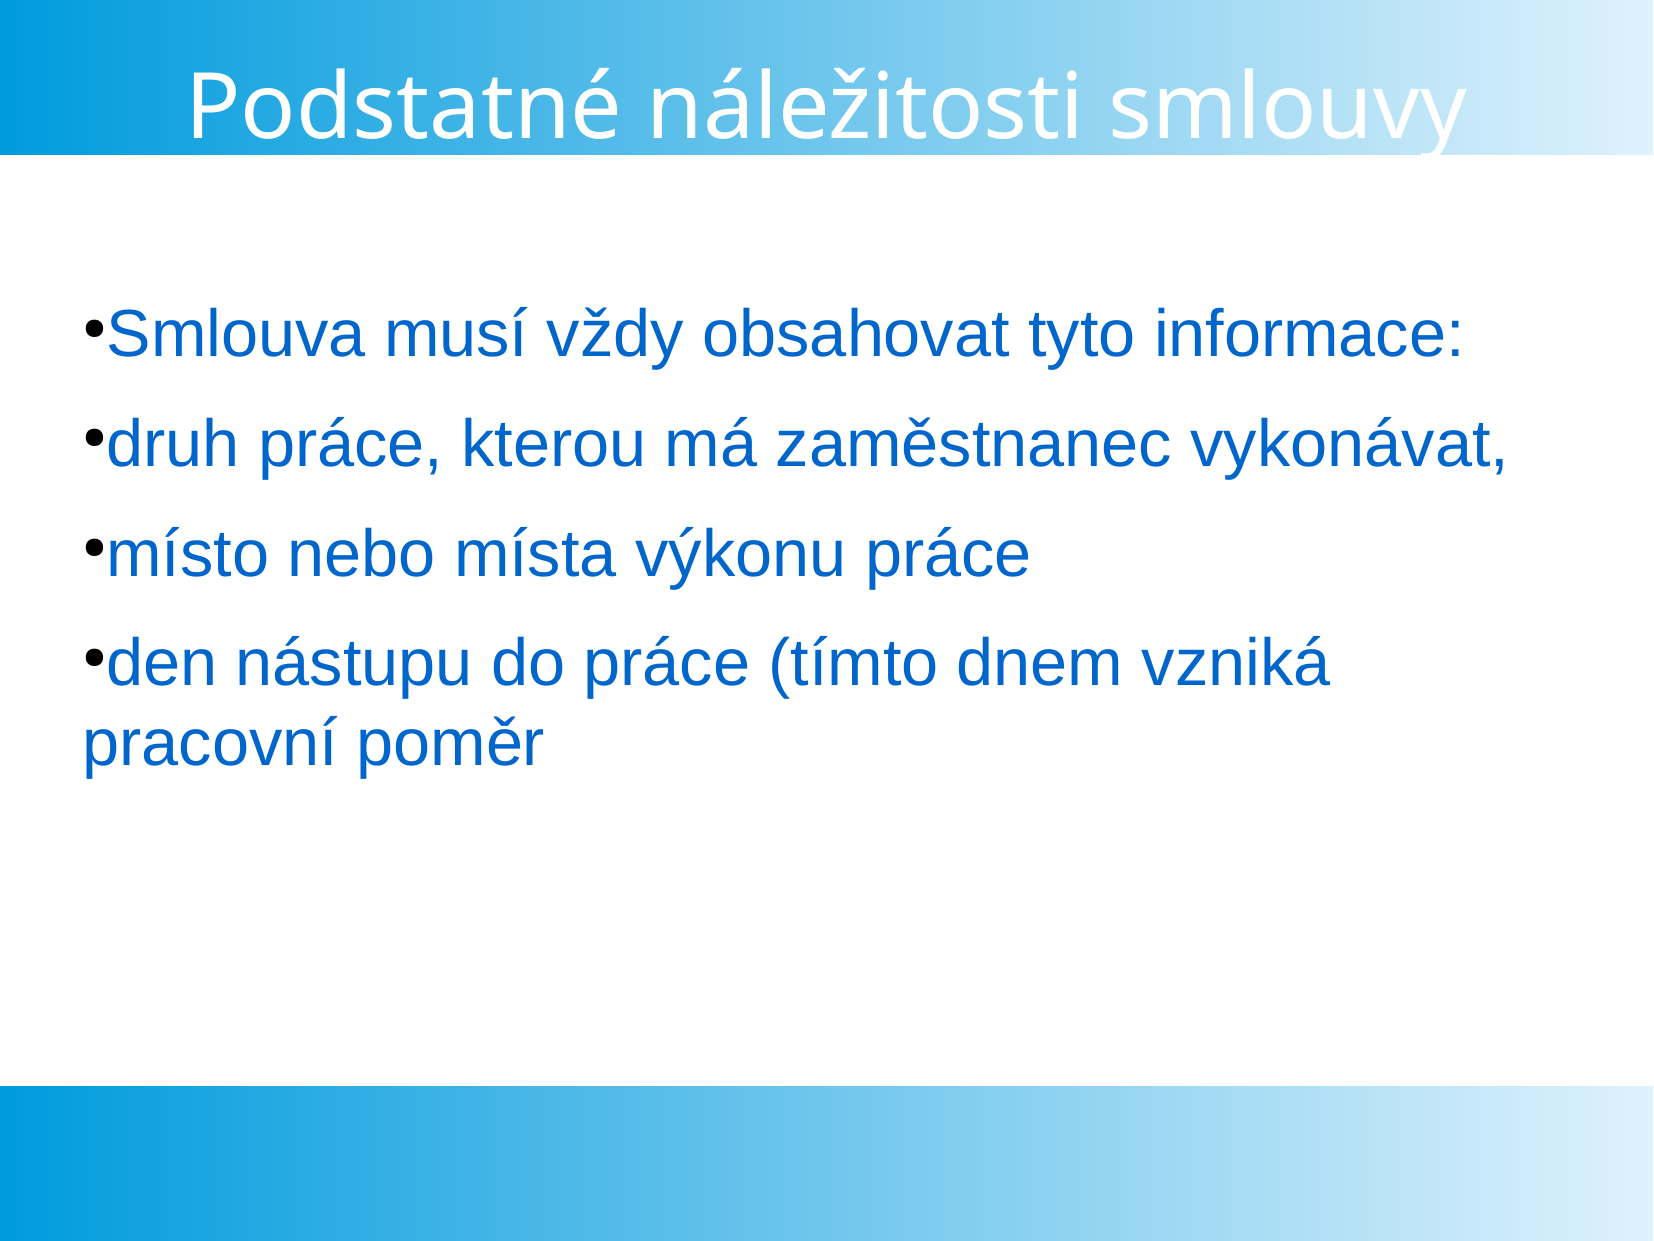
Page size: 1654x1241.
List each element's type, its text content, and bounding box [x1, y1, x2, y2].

title Podstatné náležitosti smlouvy [82, 31, 1571, 173]
list Smlouva musí vždy obsahovat tyto informace: druh práce, kterou má zaměstnanec vykonávat, místo nebo místa výkonu práce den nástupu do práce (tímto dnem vzniká pracovní poměr [82, 290, 1571, 1010]
